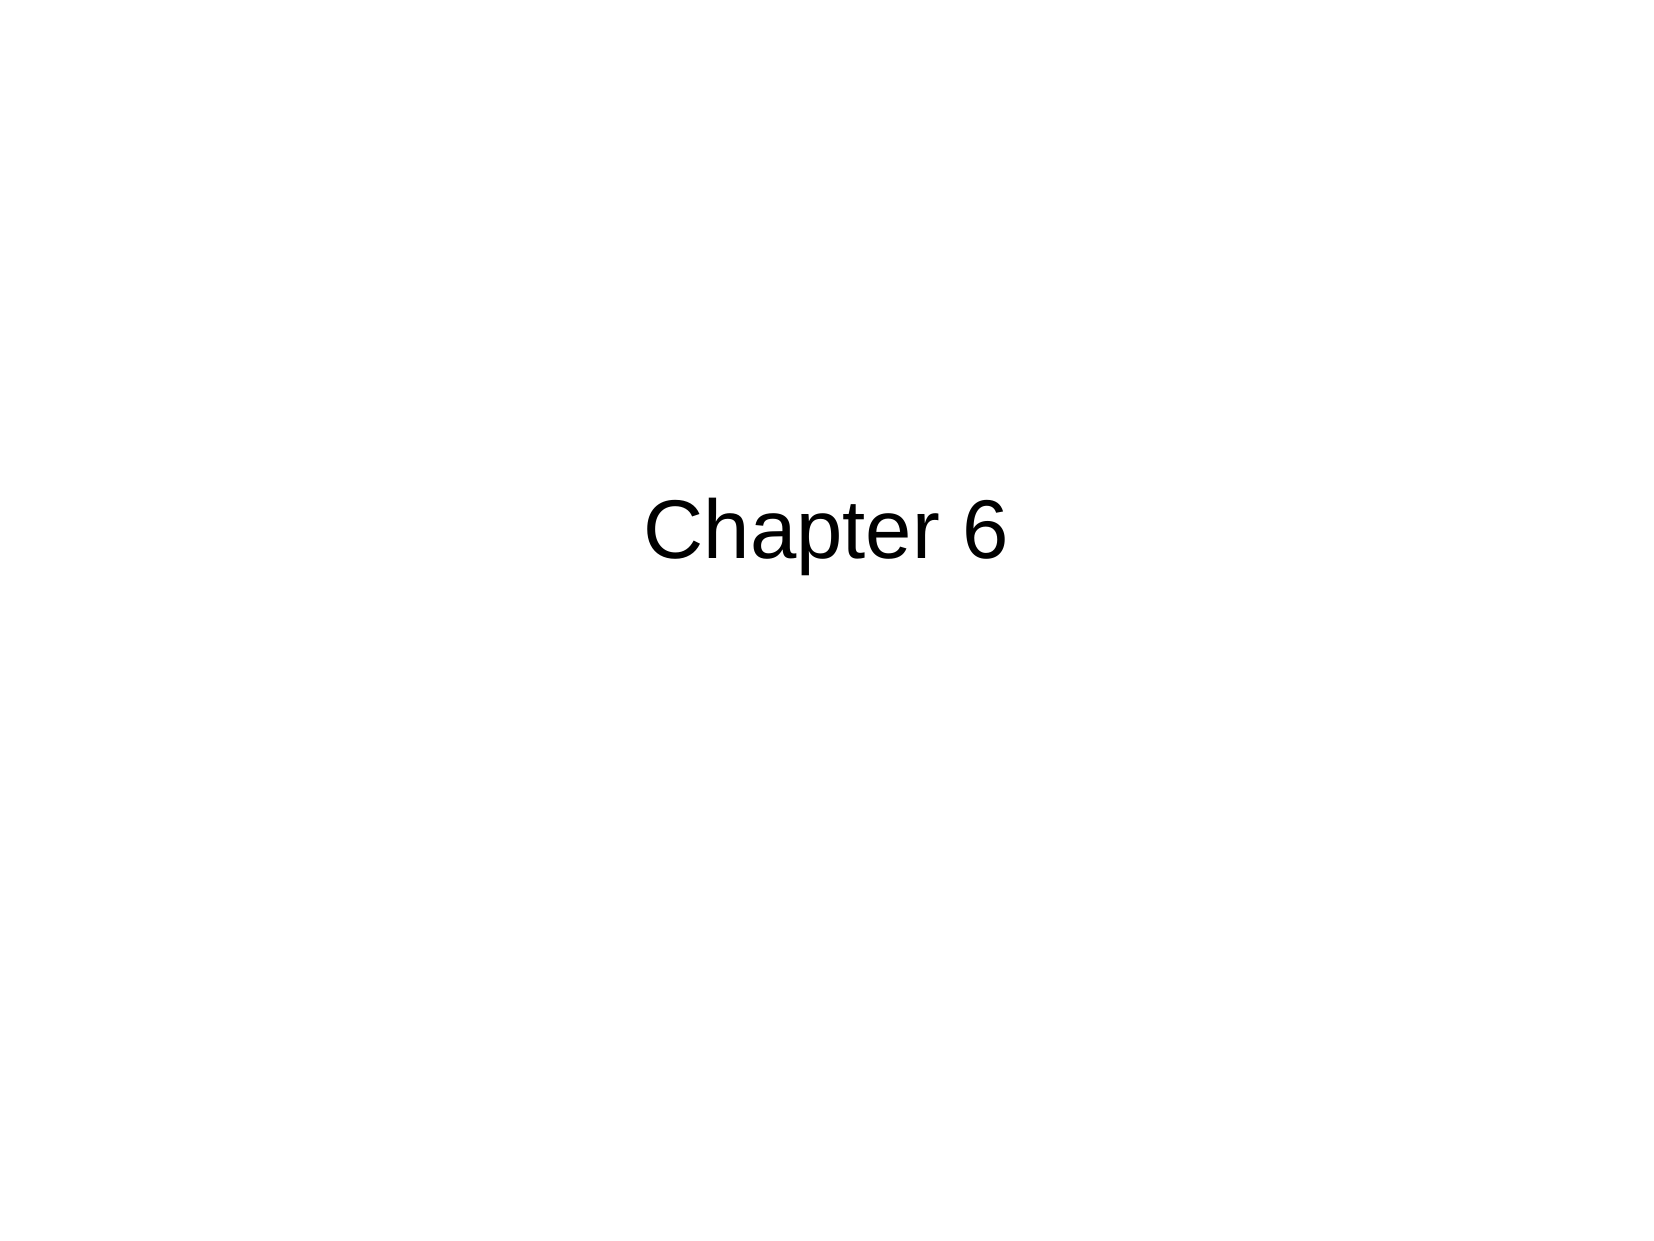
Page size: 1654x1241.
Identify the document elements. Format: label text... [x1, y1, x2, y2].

subtitle Chapter 6 [82, 49, 1571, 1010]
